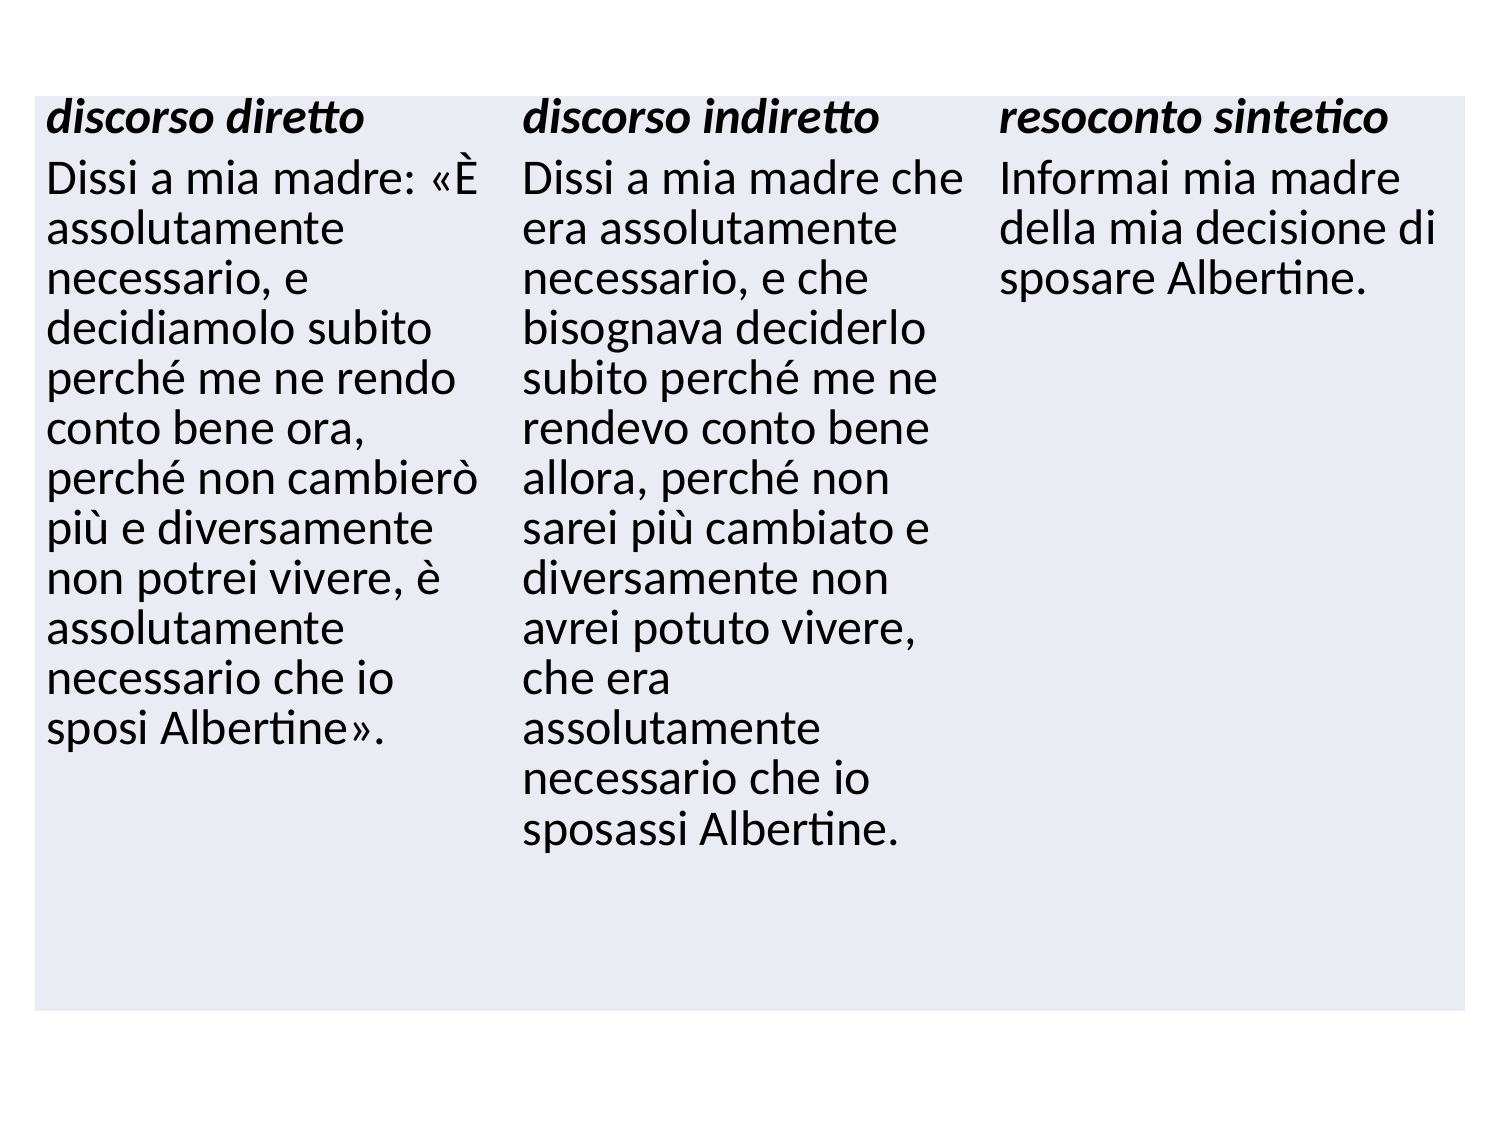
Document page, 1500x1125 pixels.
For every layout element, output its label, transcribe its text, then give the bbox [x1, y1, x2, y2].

table_header resoconto sintetico [988, 96, 1465, 157]
table_header discorso indiretto [512, 96, 988, 157]
table_header discorso diretto [35, 96, 512, 157]
table_cell Dissi a mia madre: «È assolutamente necessario, e decidiamolo subito perché me ne rendo conto bene ora, perché non cambierò più e diversamente non potrei vivere, è assolutamente necessario che io sposi Albertine». [35, 157, 512, 1011]
table_cell Dissi a mia madre che era assolutamente necessario, e che bisognava deciderlo subito perché me ne rendevo conto bene allora, perché non sarei più cambiato e diversamente non avrei potuto vivere, che era assolutamente necessario che io sposassi Albertine. [512, 157, 988, 1011]
table_cell Informai mia madre della mia decisione di sposare Albertine. [988, 157, 1465, 1011]
